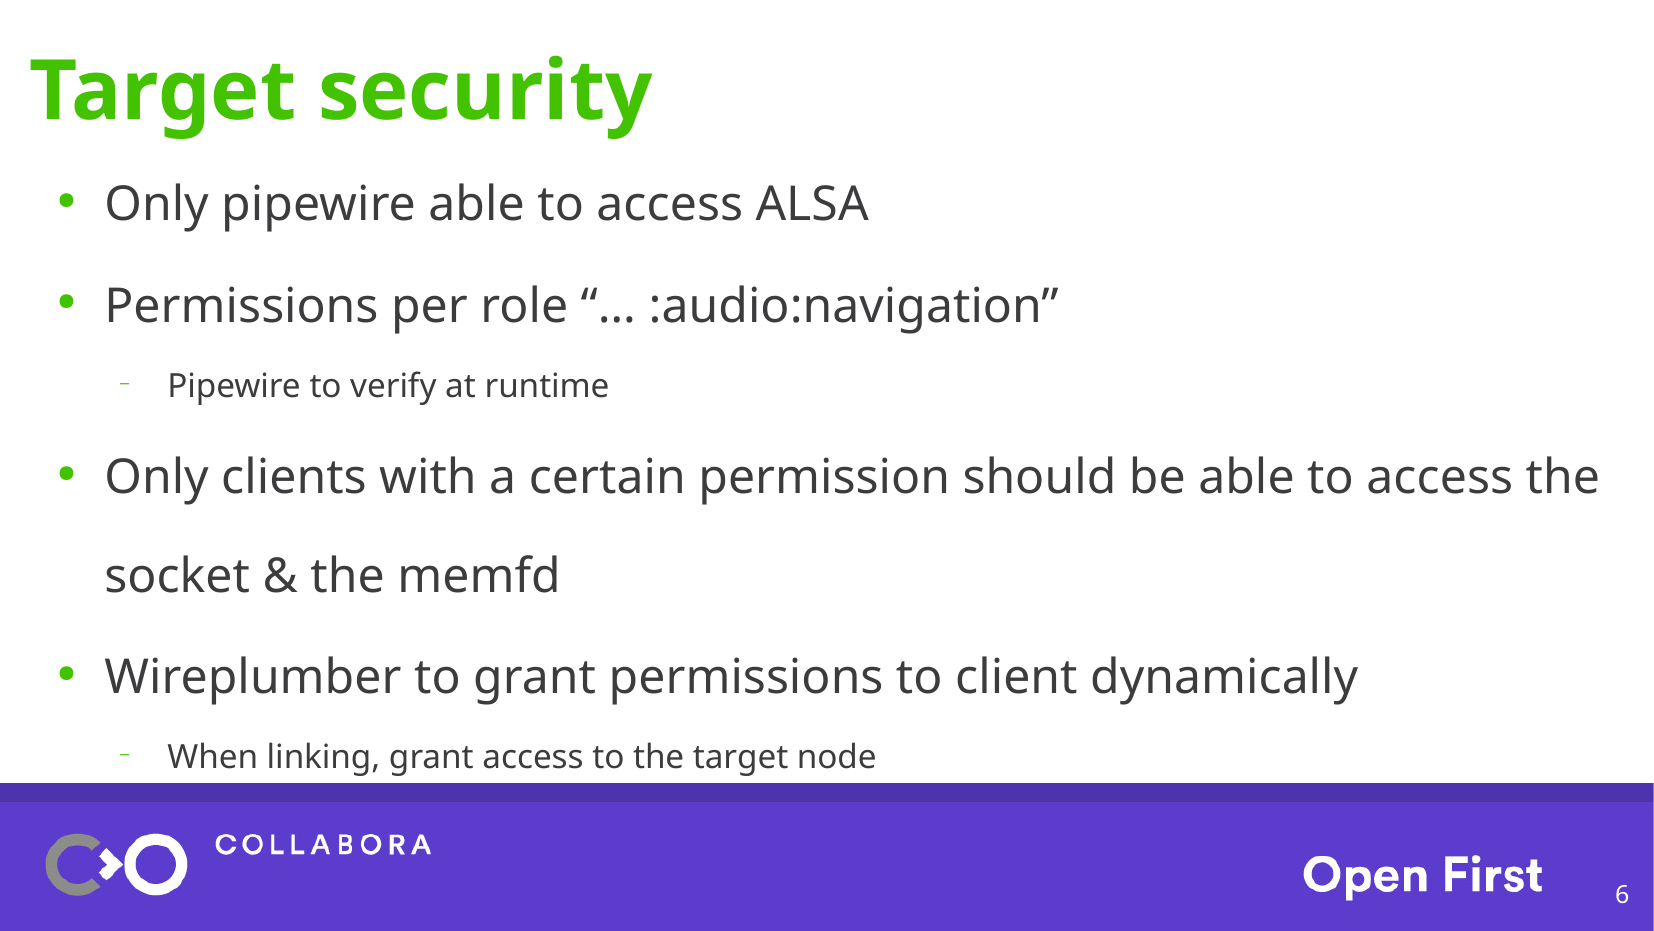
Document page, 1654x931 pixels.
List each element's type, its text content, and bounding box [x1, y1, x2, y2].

list Only pipewire able to access ALSA Permissions per role “… :audio:navigation” Pipewire to verify at runtime Only clients with a certain permission should be able to access the socket & the memfd Wireplumber to grant permissions to client dynamically When linking, grant access to the target node [41, 136, 1614, 780]
title Target security [29, 28, 1603, 147]
picture [0, 0, 1654, 931]
